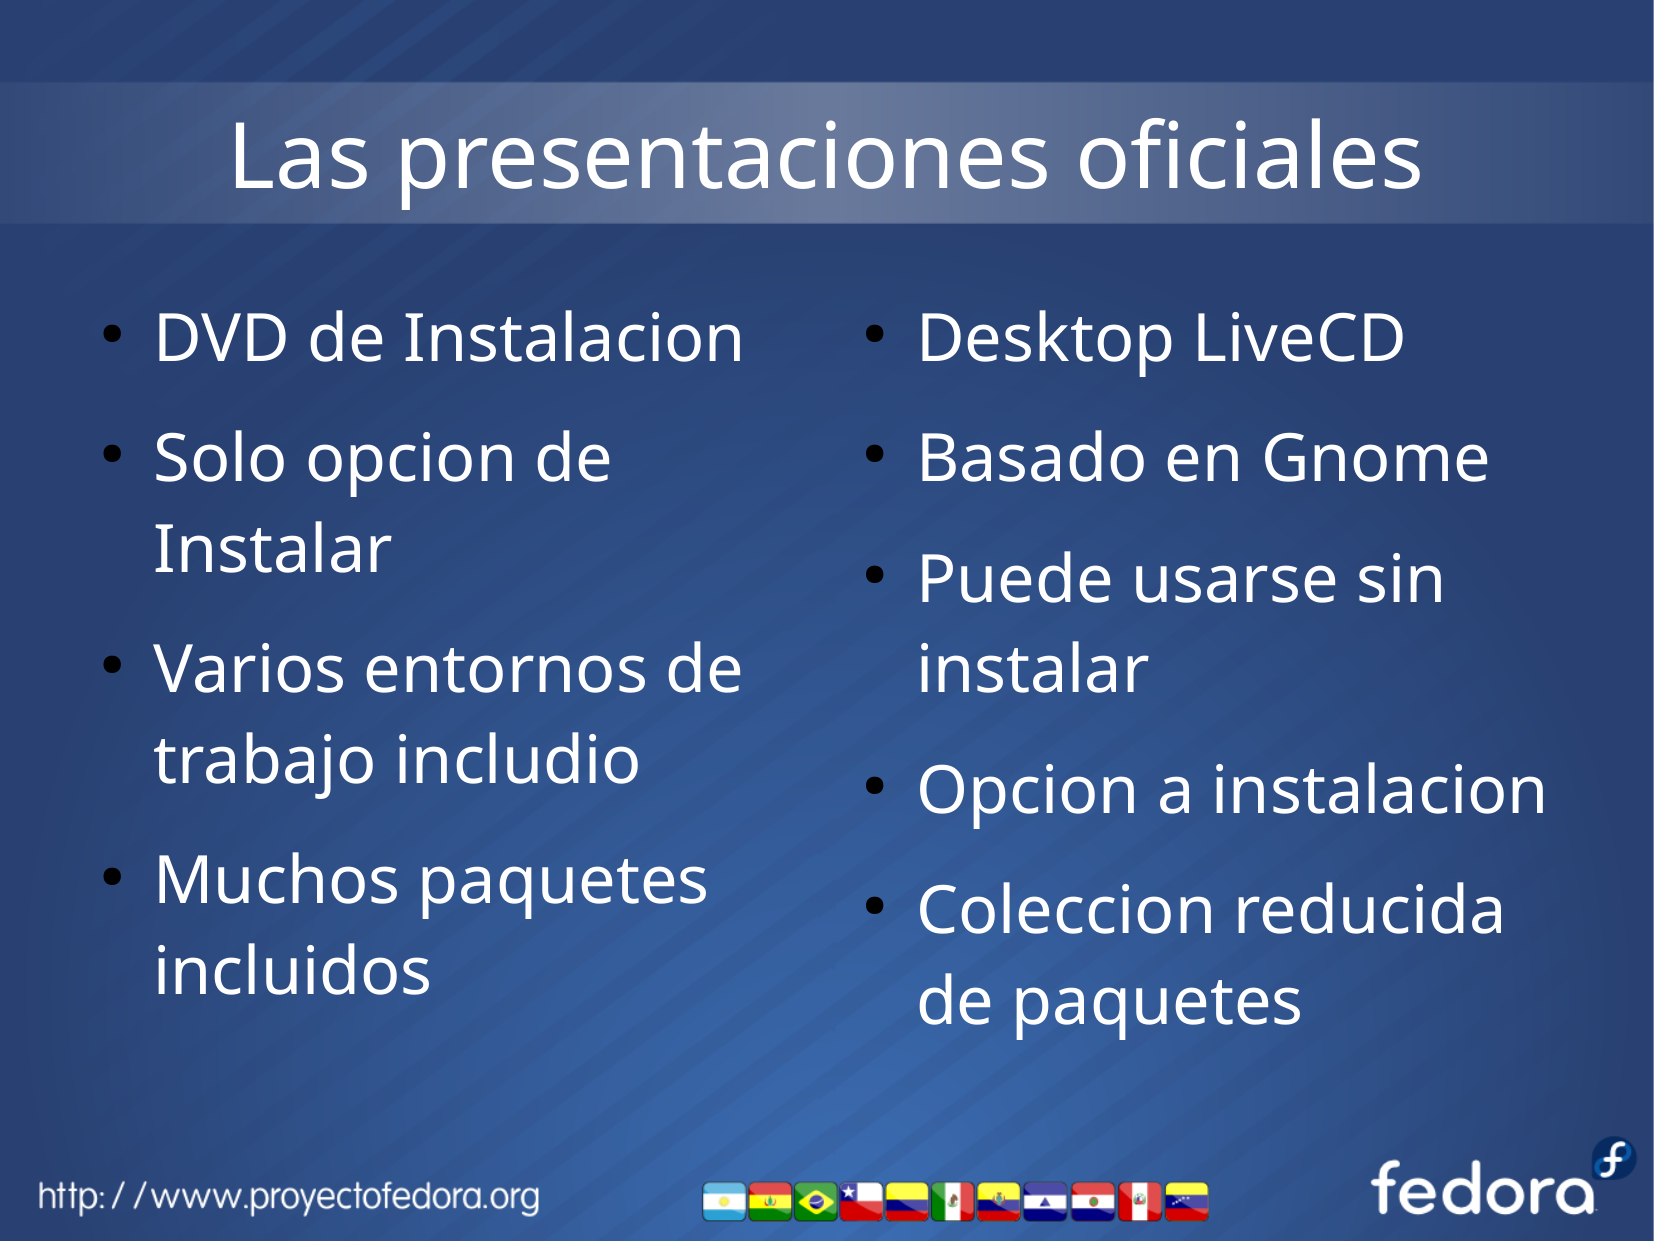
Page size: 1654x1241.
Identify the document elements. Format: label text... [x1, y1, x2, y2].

title Las presentaciones oficiales [82, 49, 1571, 257]
list Desktop LiveCD Basado en Gnome Puede usarse sin instalar Opcion a instalacion Coleccion reducida de paquetes [845, 290, 1572, 1109]
picture [0, 0, 1654, 1241]
list DVD de Instalacion Solo opcion de Instalar Varios entornos de trabajo includio Muchos paquetes incluidos [82, 290, 809, 1109]
